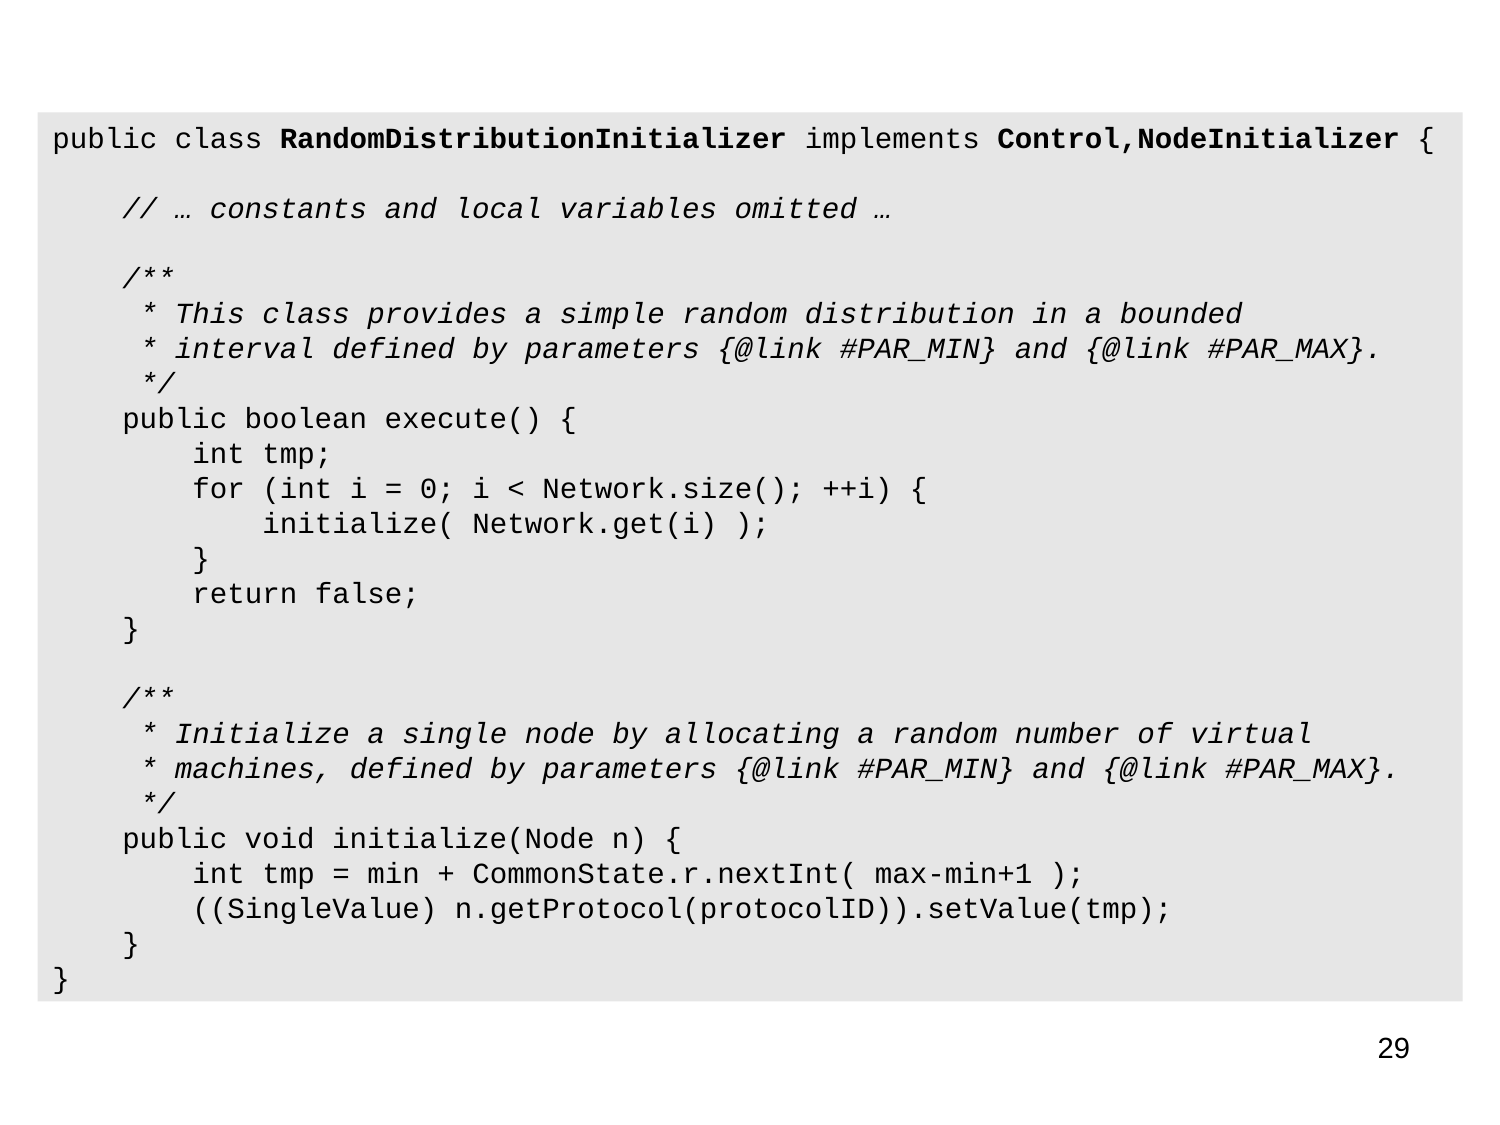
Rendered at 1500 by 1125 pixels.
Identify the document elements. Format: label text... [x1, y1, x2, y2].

text_box public class RandomDistributionInitializer implements Control,NodeInitializer { // … constants and local variables omitted … /** * This class provides a simple random distribution in a bounded * interval defined by parameters {@link #PAR_MIN} and {@link #PAR_MAX}. */ public boolean execute() { int tmp; for (int i = 0; i < Network.size(); ++i) { initialize( Network.get(i) ); } return false; } /** * Initialize a single node by allocating a random number of virtual * machines, defined by parameters {@link #PAR_MIN} and {@link #PAR_MAX}. */ public void initialize(Node n) { int tmp = min + CommonState.r.nextInt( max-min+1 ); ((SingleValue) n.getProtocol(protocolID)).setValue(tmp); } } [37, 112, 1463, 1002]
